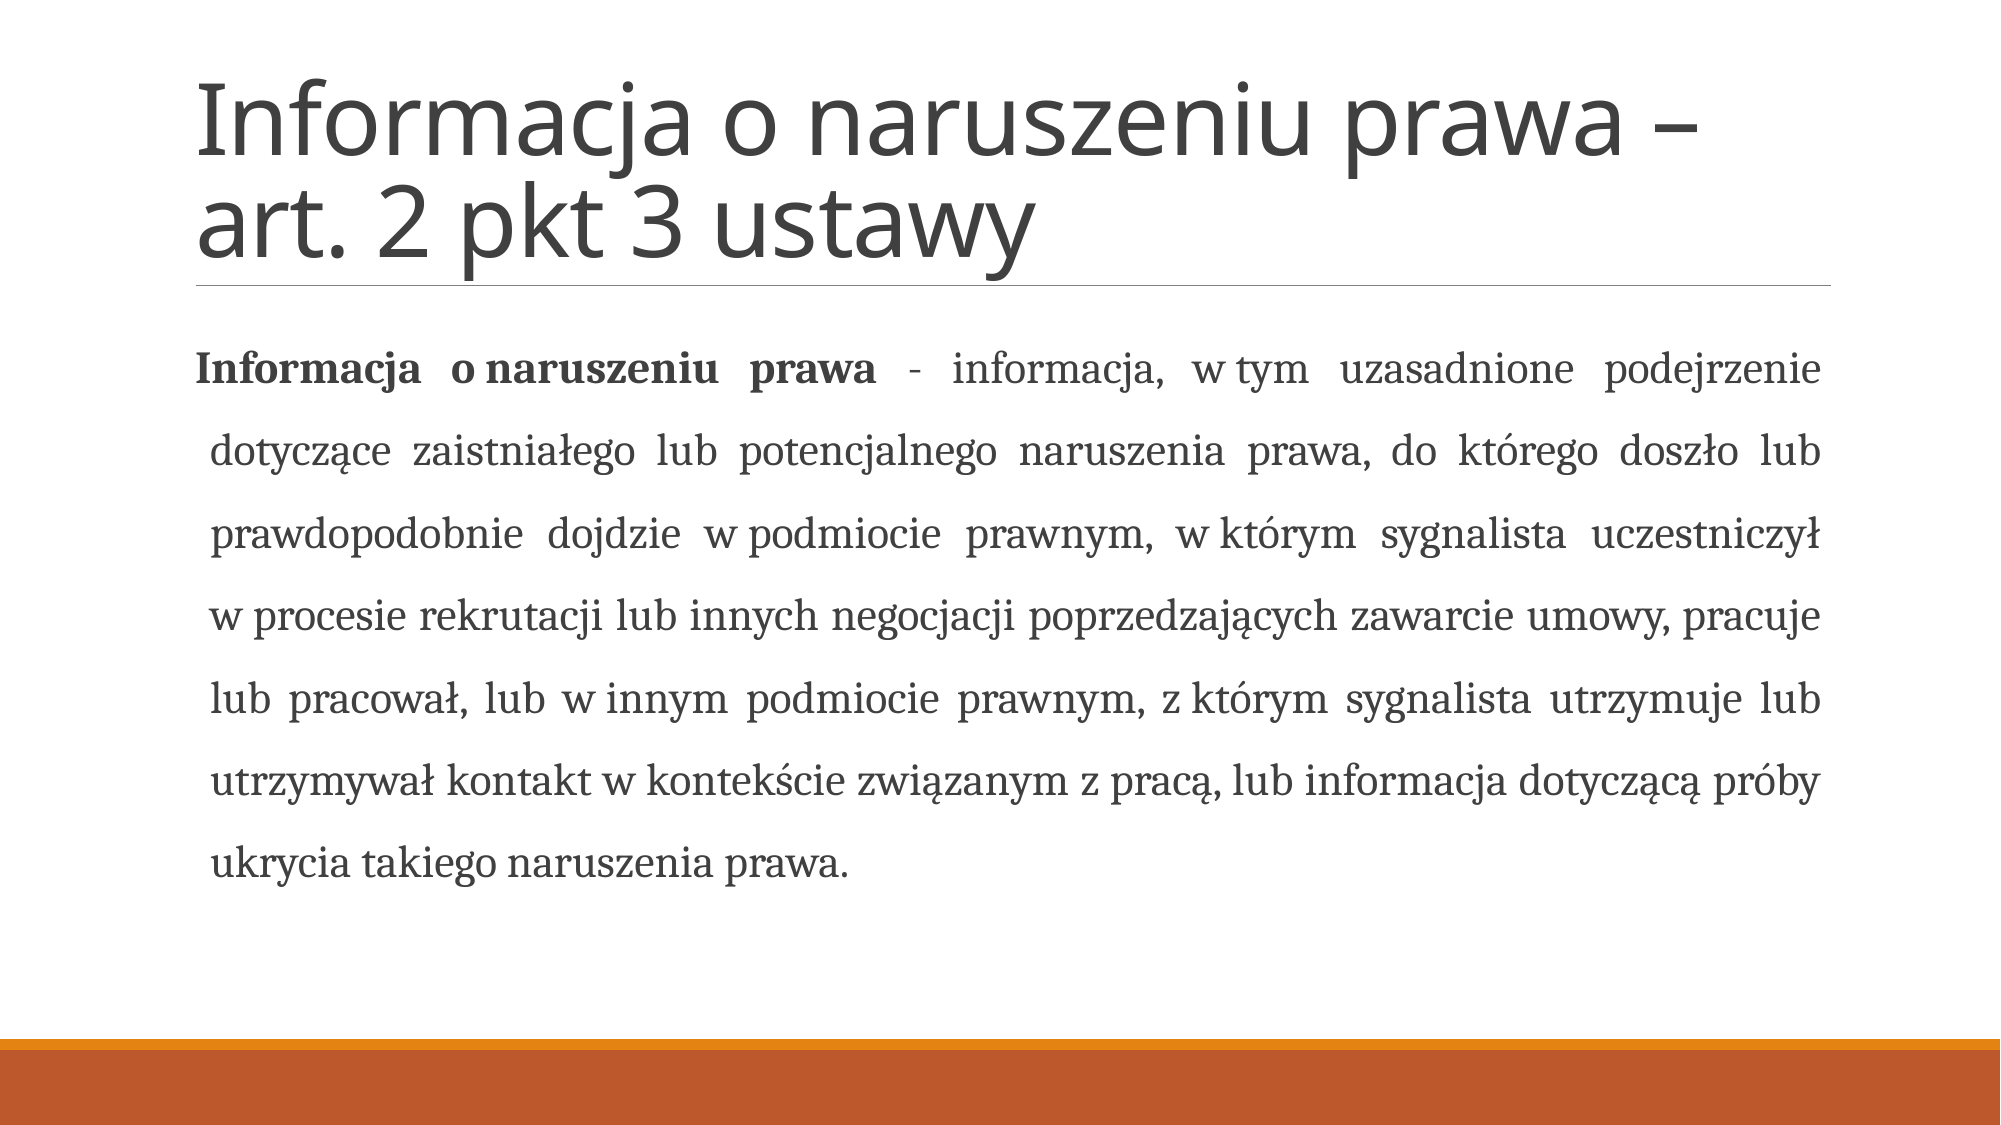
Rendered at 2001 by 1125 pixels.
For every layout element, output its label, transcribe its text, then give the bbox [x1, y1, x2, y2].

list Informacja o naruszeniu prawa - informacja, w tym uzasadnione podejrzenie dotyczące zaistniałego lub potencjalnego naruszenia prawa, do którego doszło lub prawdopodobnie dojdzie w podmiocie prawnym, w którym sygnalista uczestniczył w procesie rekrutacji lub innych negocjacji poprzedzających zawarcie umowy, pracuje lub pracował, lub w innym podmiocie prawnym, z którym sygnalista utrzymuje lub utrzymywał kontakt w kontekście związanym z pracą, lub informacja dotyczącą próby ukrycia takiego naruszenia prawa. [180, 302, 1831, 963]
title Informacja o naruszeniu prawa – art. 2 pkt 3 ustawy [180, 47, 1831, 286]
